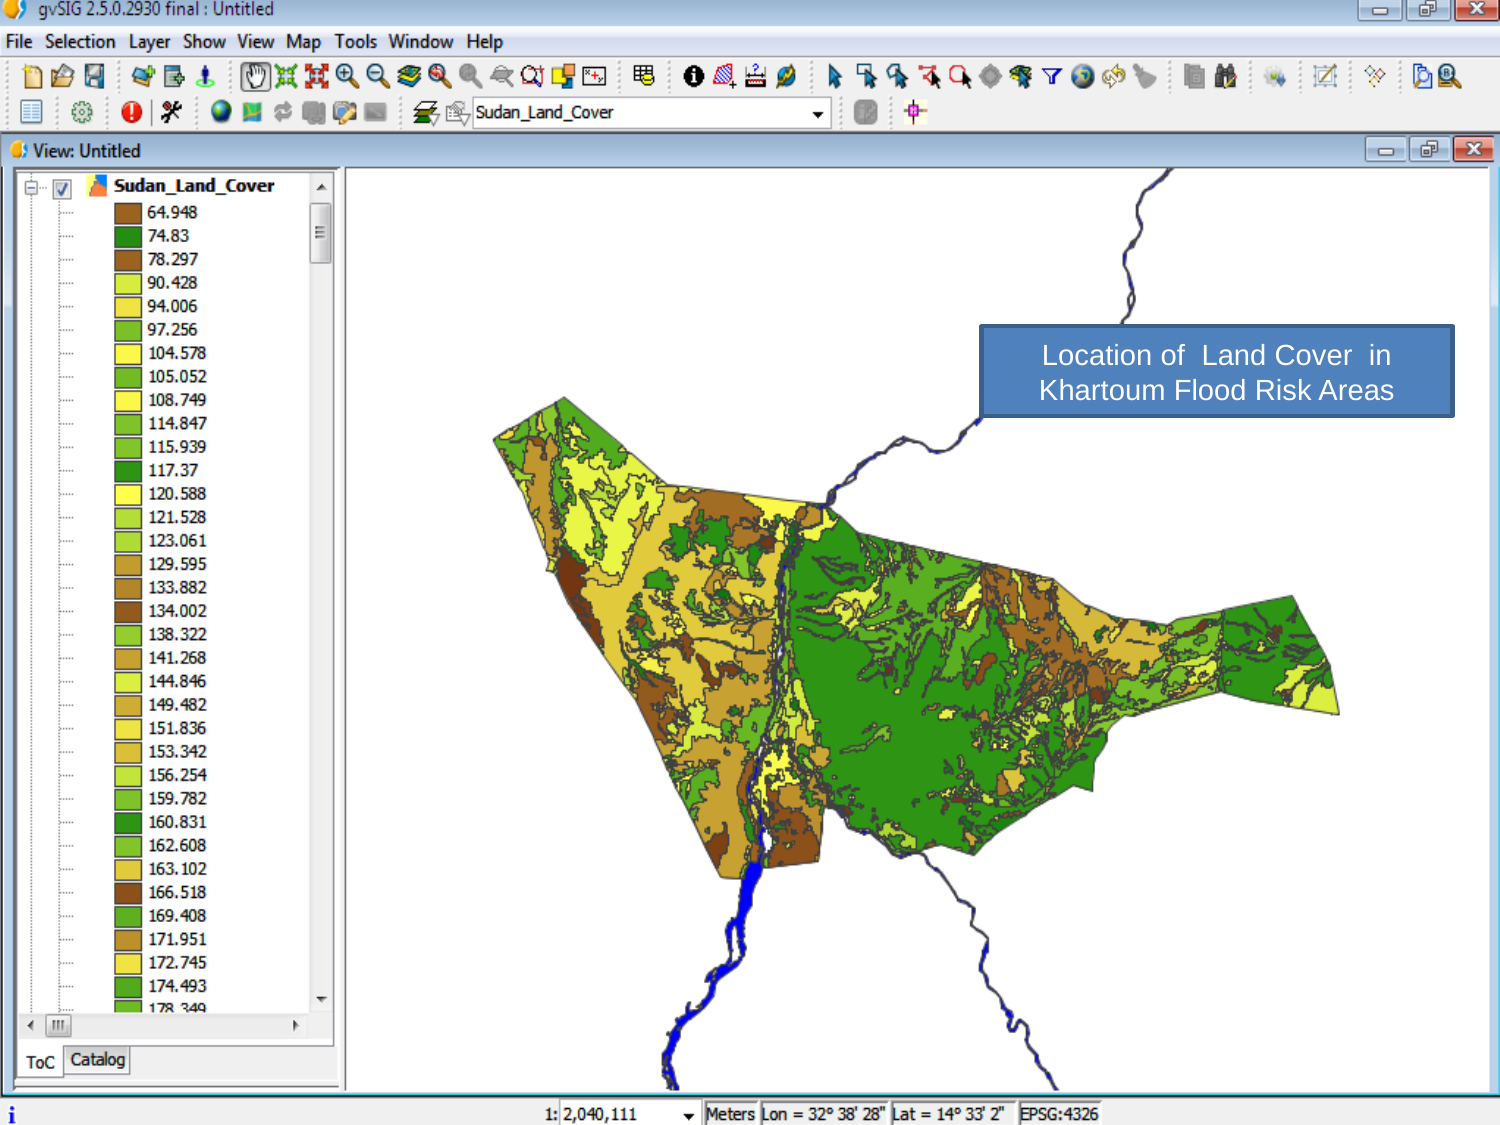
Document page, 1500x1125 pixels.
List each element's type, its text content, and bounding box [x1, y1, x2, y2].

picture [0, 0, 1500, 1125]
text_box Location of Land Cover in Khartoum Flood Risk Areas [981, 326, 1453, 416]
